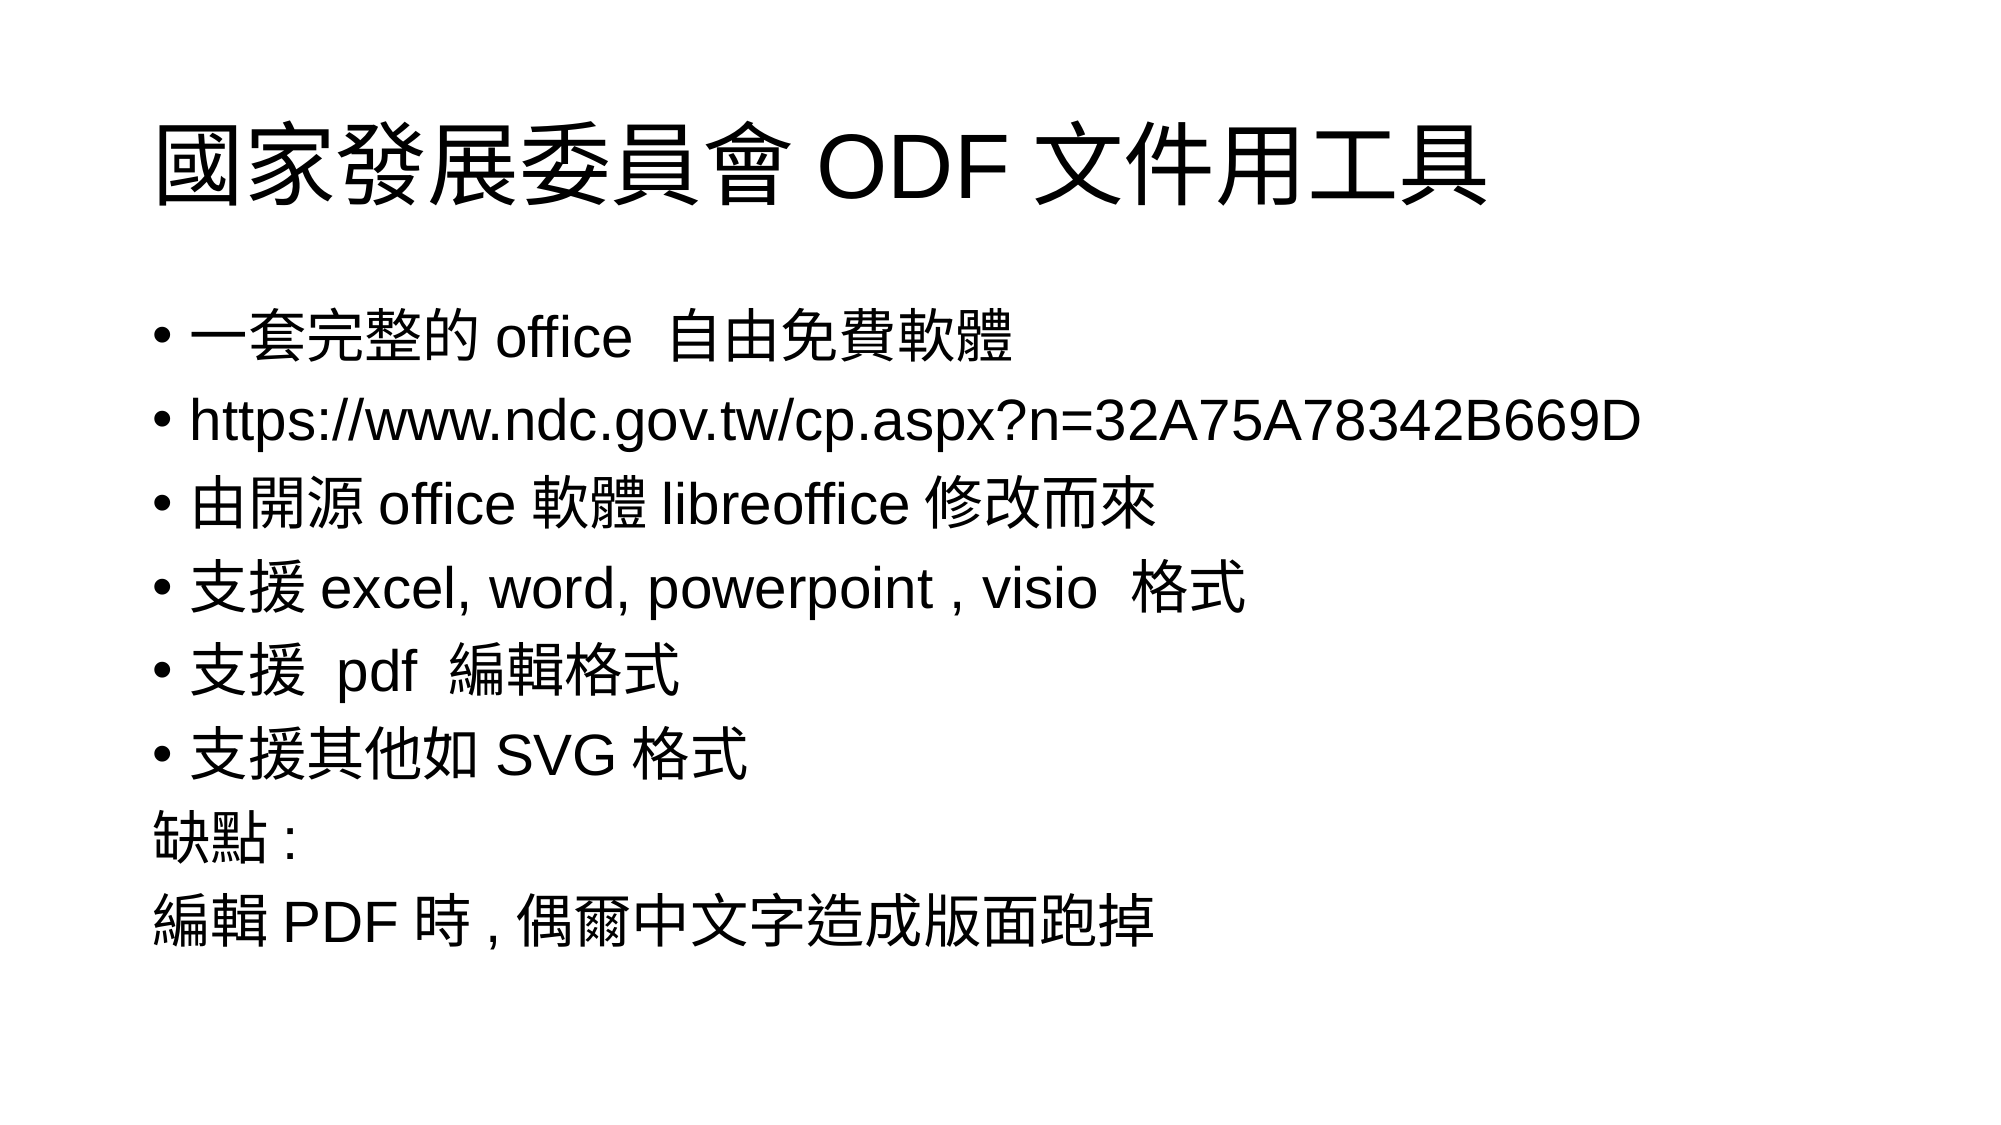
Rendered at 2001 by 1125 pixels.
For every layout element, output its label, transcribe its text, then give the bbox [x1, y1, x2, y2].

title 國家發展委員會ODF文件用工具 [137, 59, 1863, 278]
list 一套完整的office 自由免費軟體 https://www.ndc.gov.tw/cp.aspx?n=32A75A78342B669D 由開源office軟體libreoffice修改而來 支援excel, word, powerpoint , visio 格式 支援 pdf 編輯格式 支援其他如SVG格式 缺點: 編輯PDF時,偶爾中文字造成版面跑掉 [137, 299, 1863, 1014]
